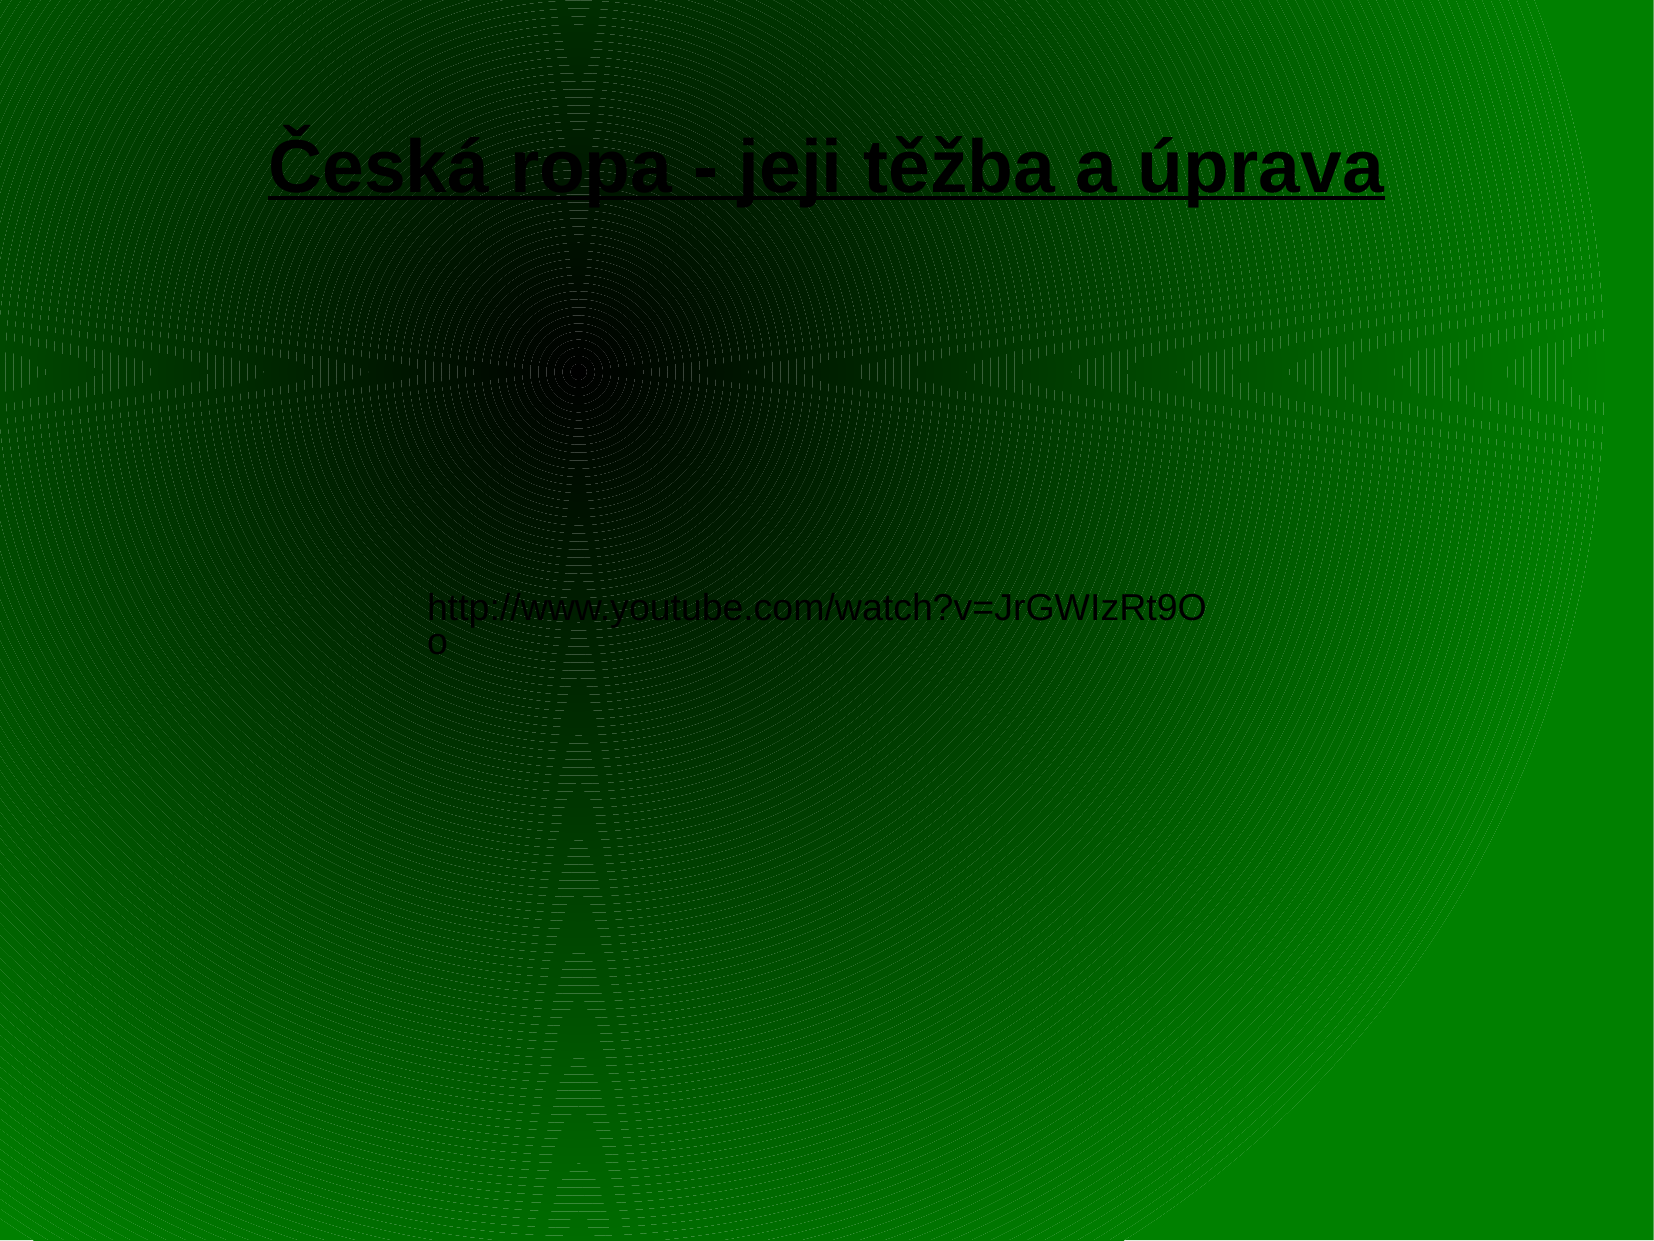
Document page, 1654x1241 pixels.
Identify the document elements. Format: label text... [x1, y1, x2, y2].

title Česká ropa - jeji těžba a úprava [82, 26, 1571, 279]
text_box http://www.youtube.com/watch?v=JrGWIzRt9Oo [412, 579, 1240, 679]
